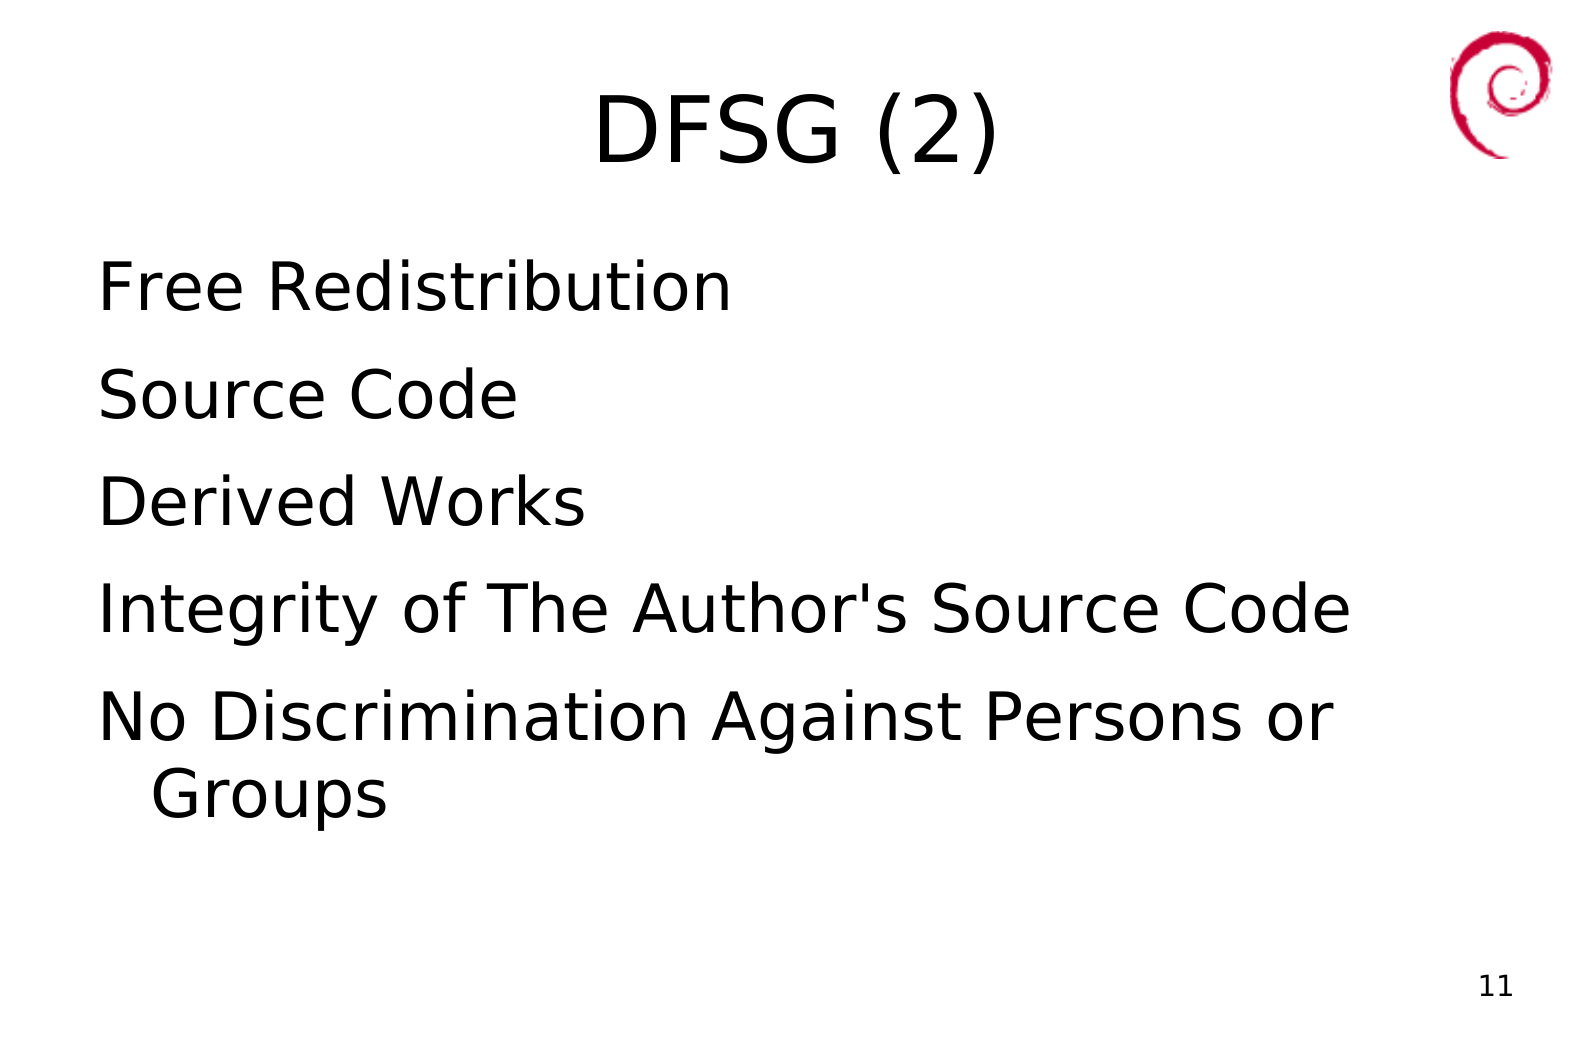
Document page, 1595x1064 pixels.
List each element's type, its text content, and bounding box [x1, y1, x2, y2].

title DFSG (2) [79, 42, 1515, 221]
list Free Redistribution Source Code Derived Works Integrity of The Author's Source Code No Discrimination Against Persons or Groups [79, 248, 1515, 951]
picture [1450, 31, 1555, 159]
